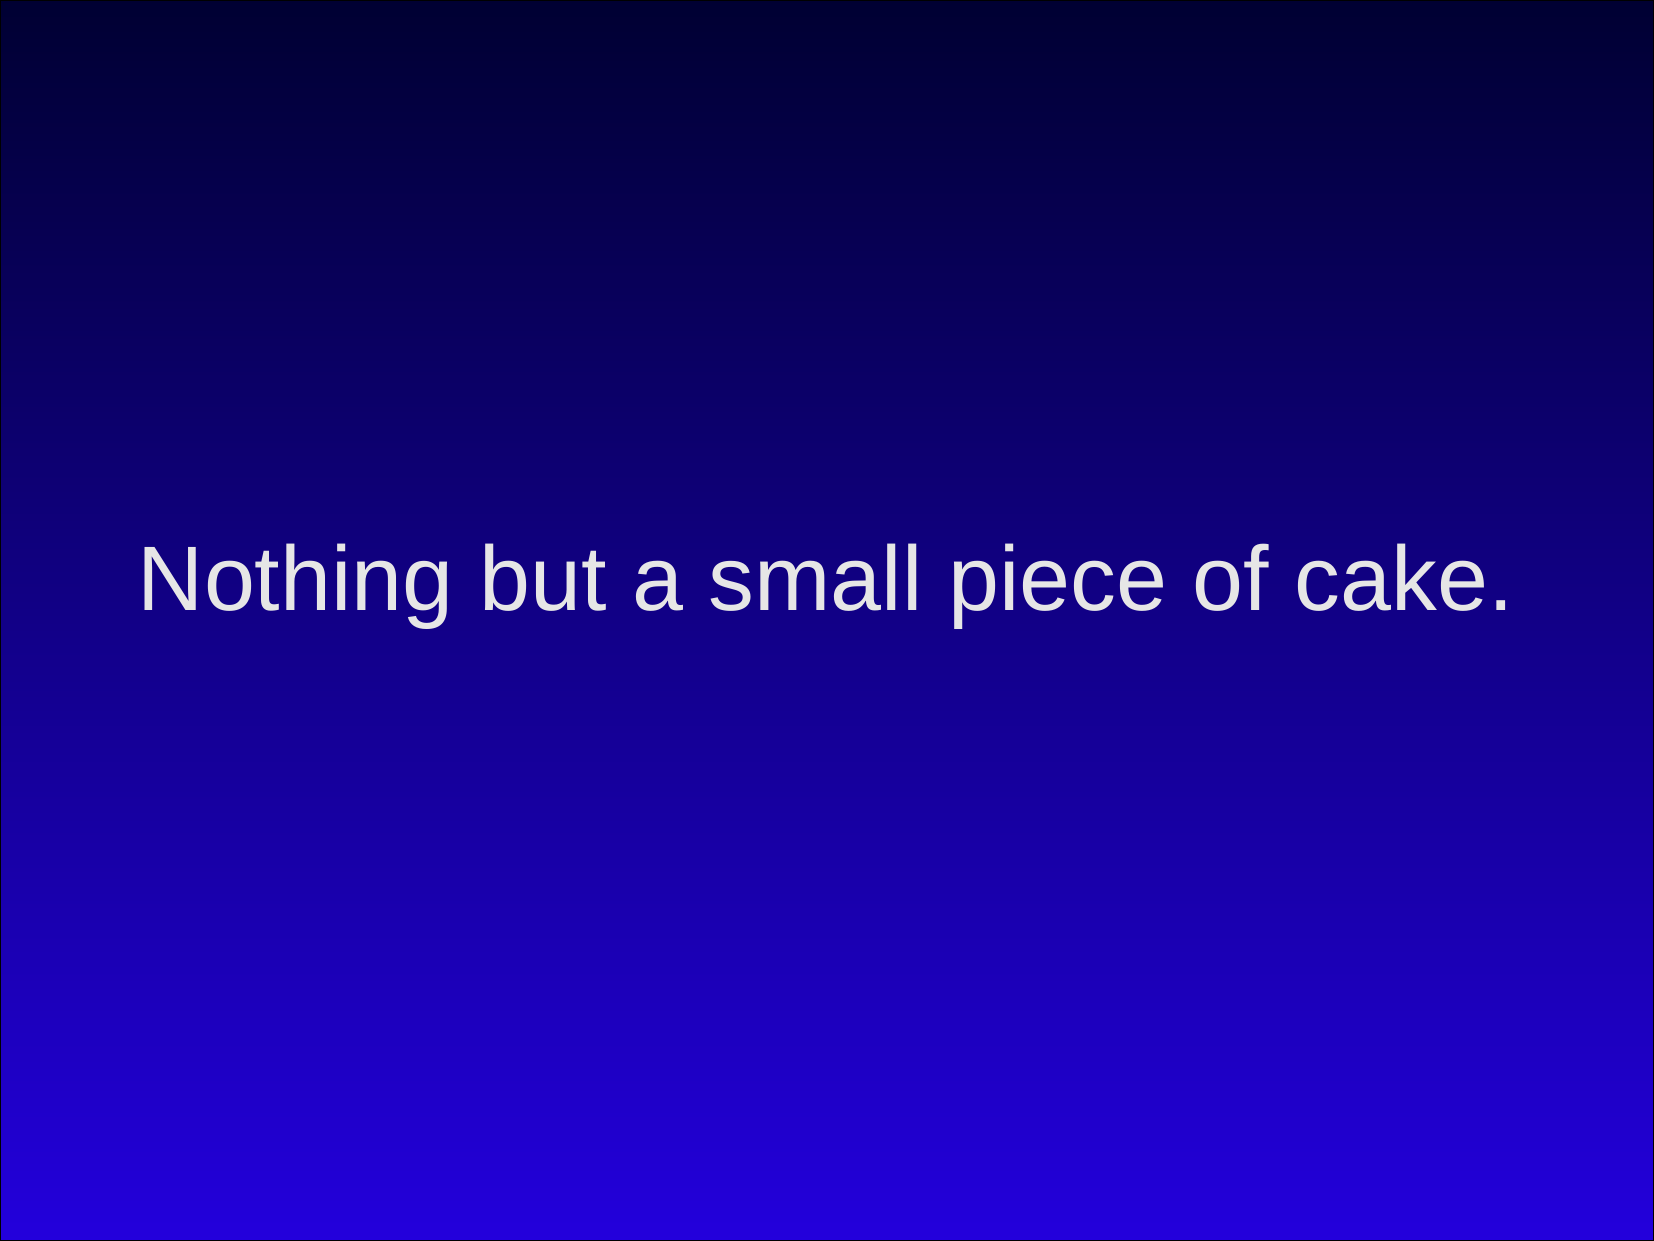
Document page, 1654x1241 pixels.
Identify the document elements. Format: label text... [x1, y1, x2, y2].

subtitle Nothing but a small piece of cake. [82, 56, 1571, 1102]
